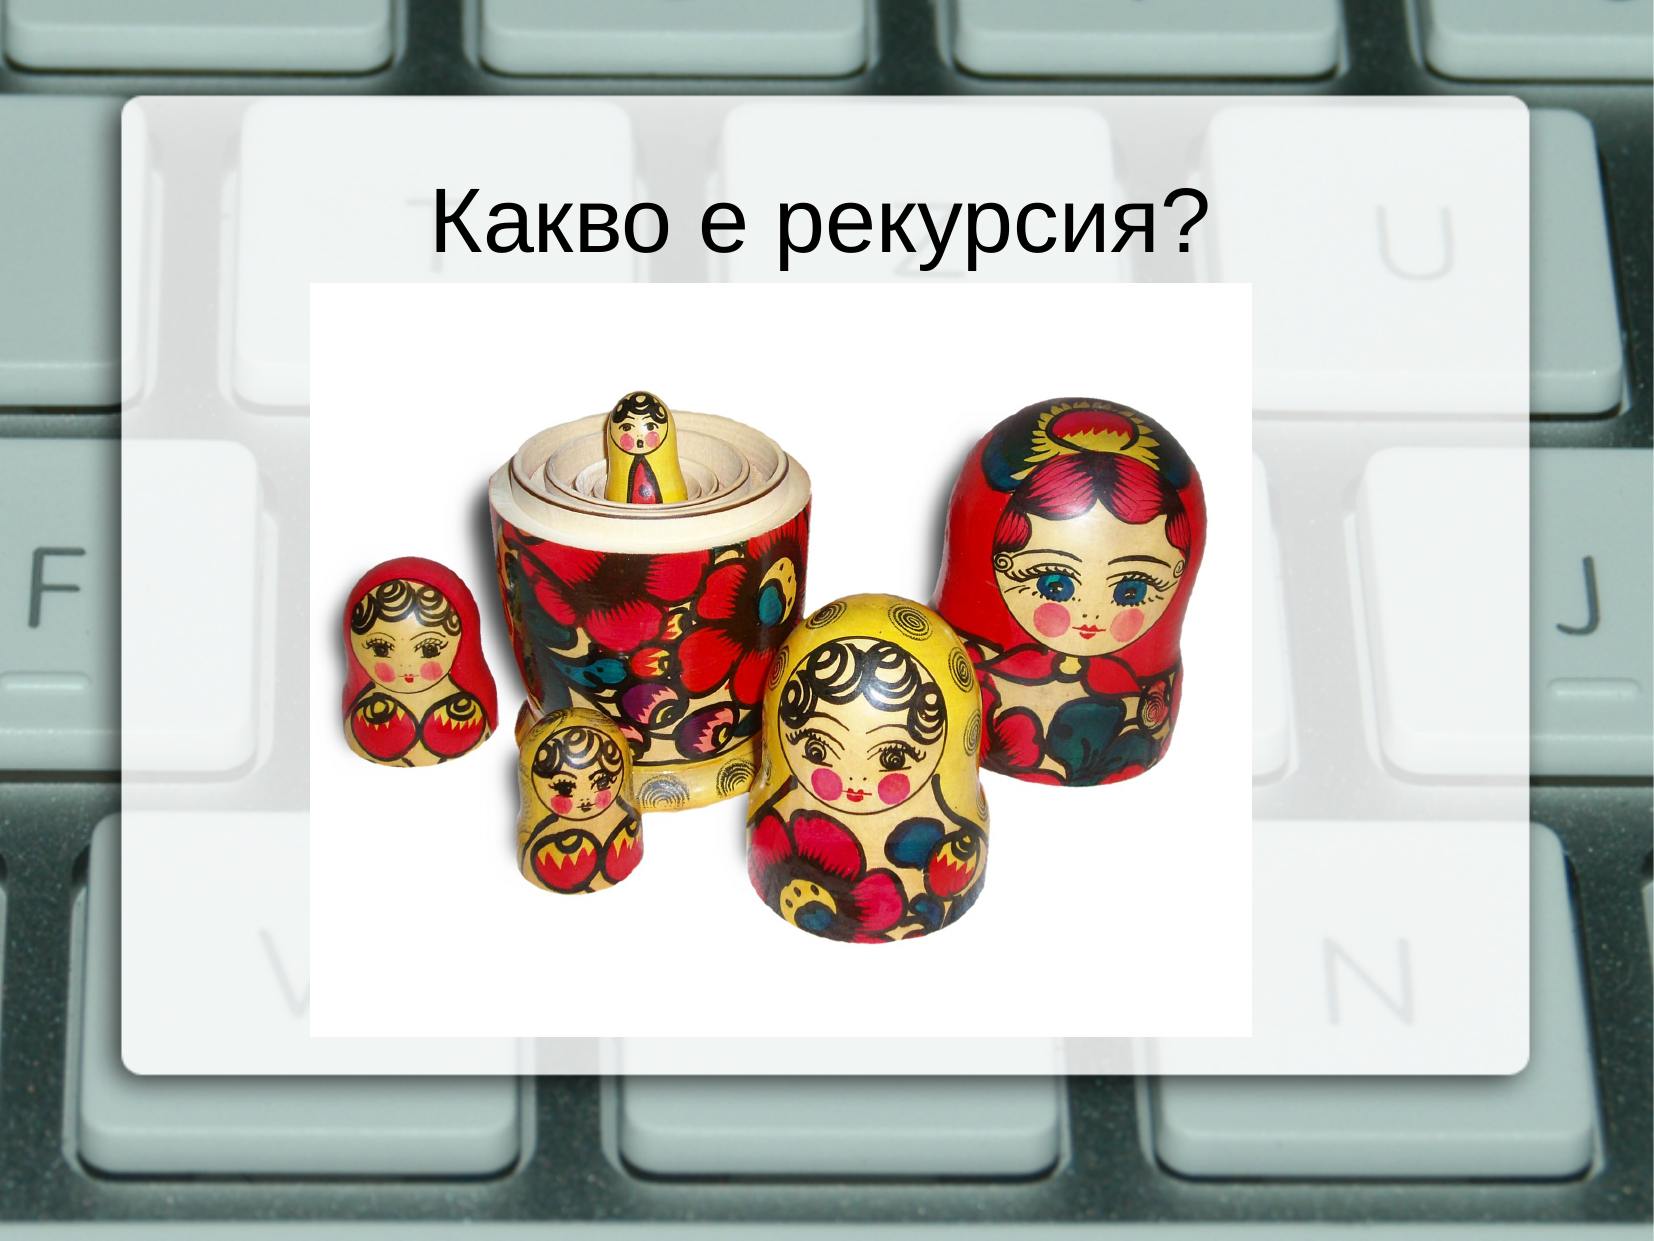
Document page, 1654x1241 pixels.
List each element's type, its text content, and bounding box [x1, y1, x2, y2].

title Какво е рекурсия? [135, 117, 1506, 325]
picture [0, 0, 1654, 1241]
